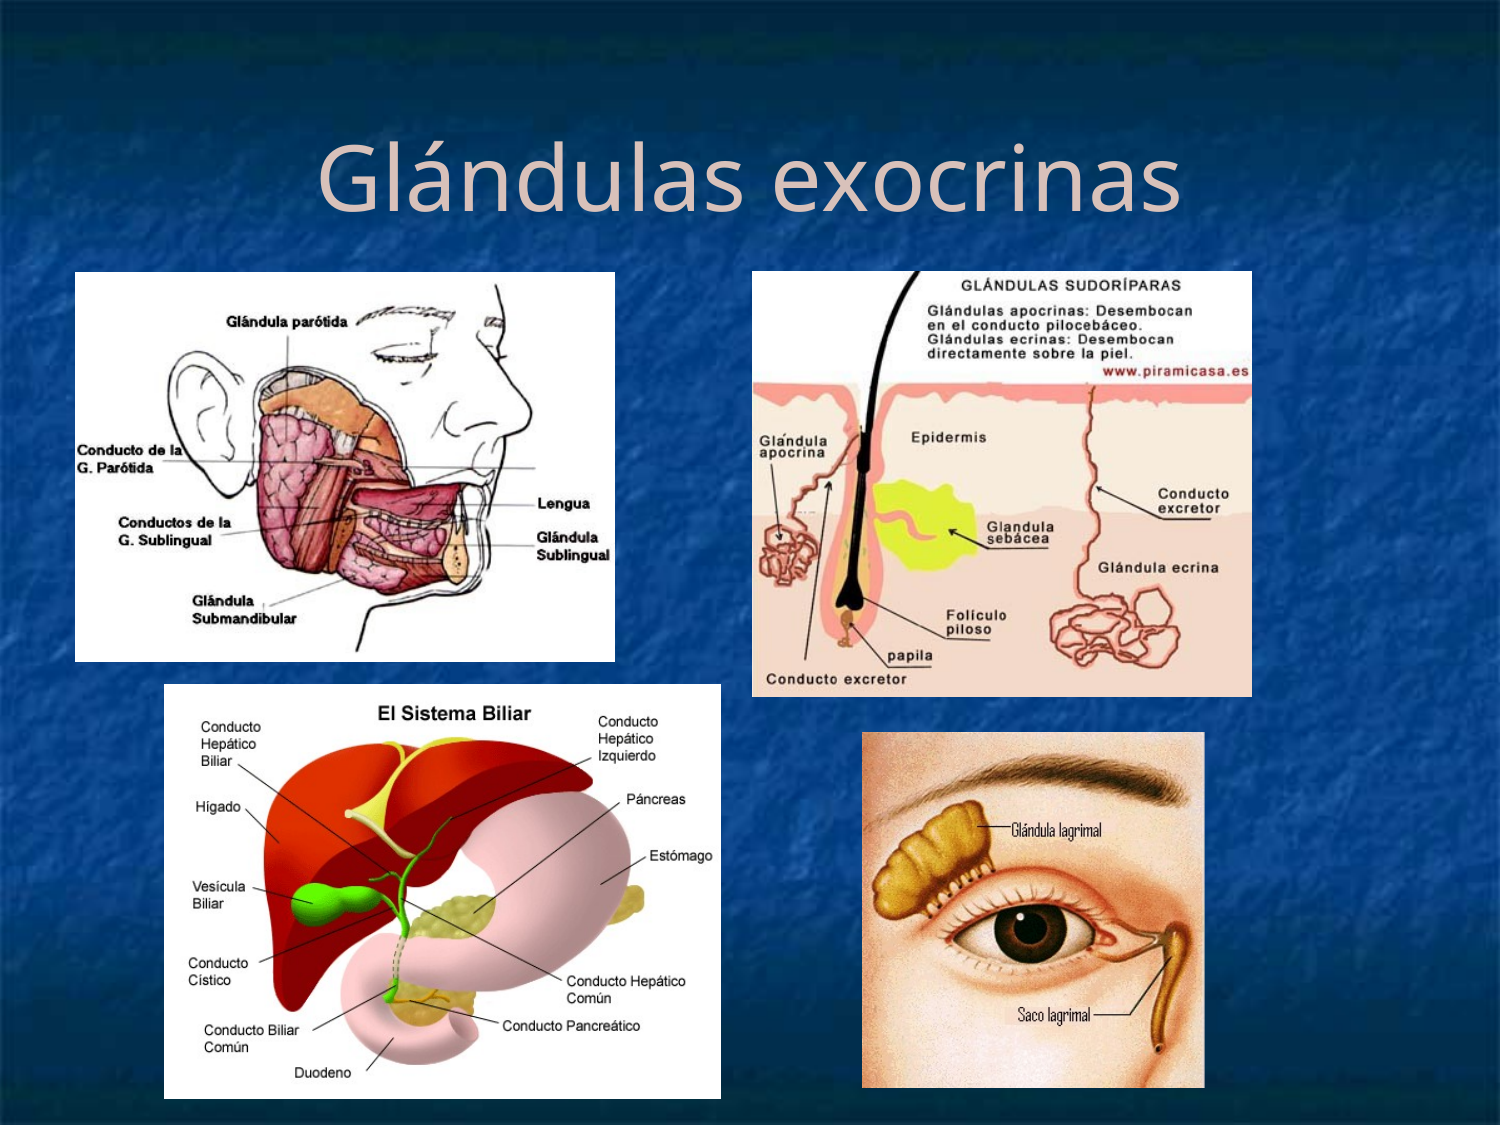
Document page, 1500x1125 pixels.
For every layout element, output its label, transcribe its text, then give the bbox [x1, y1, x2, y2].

title Glándulas exocrinas [75, 57, 1426, 293]
picture [0, 0, 1500, 1125]
